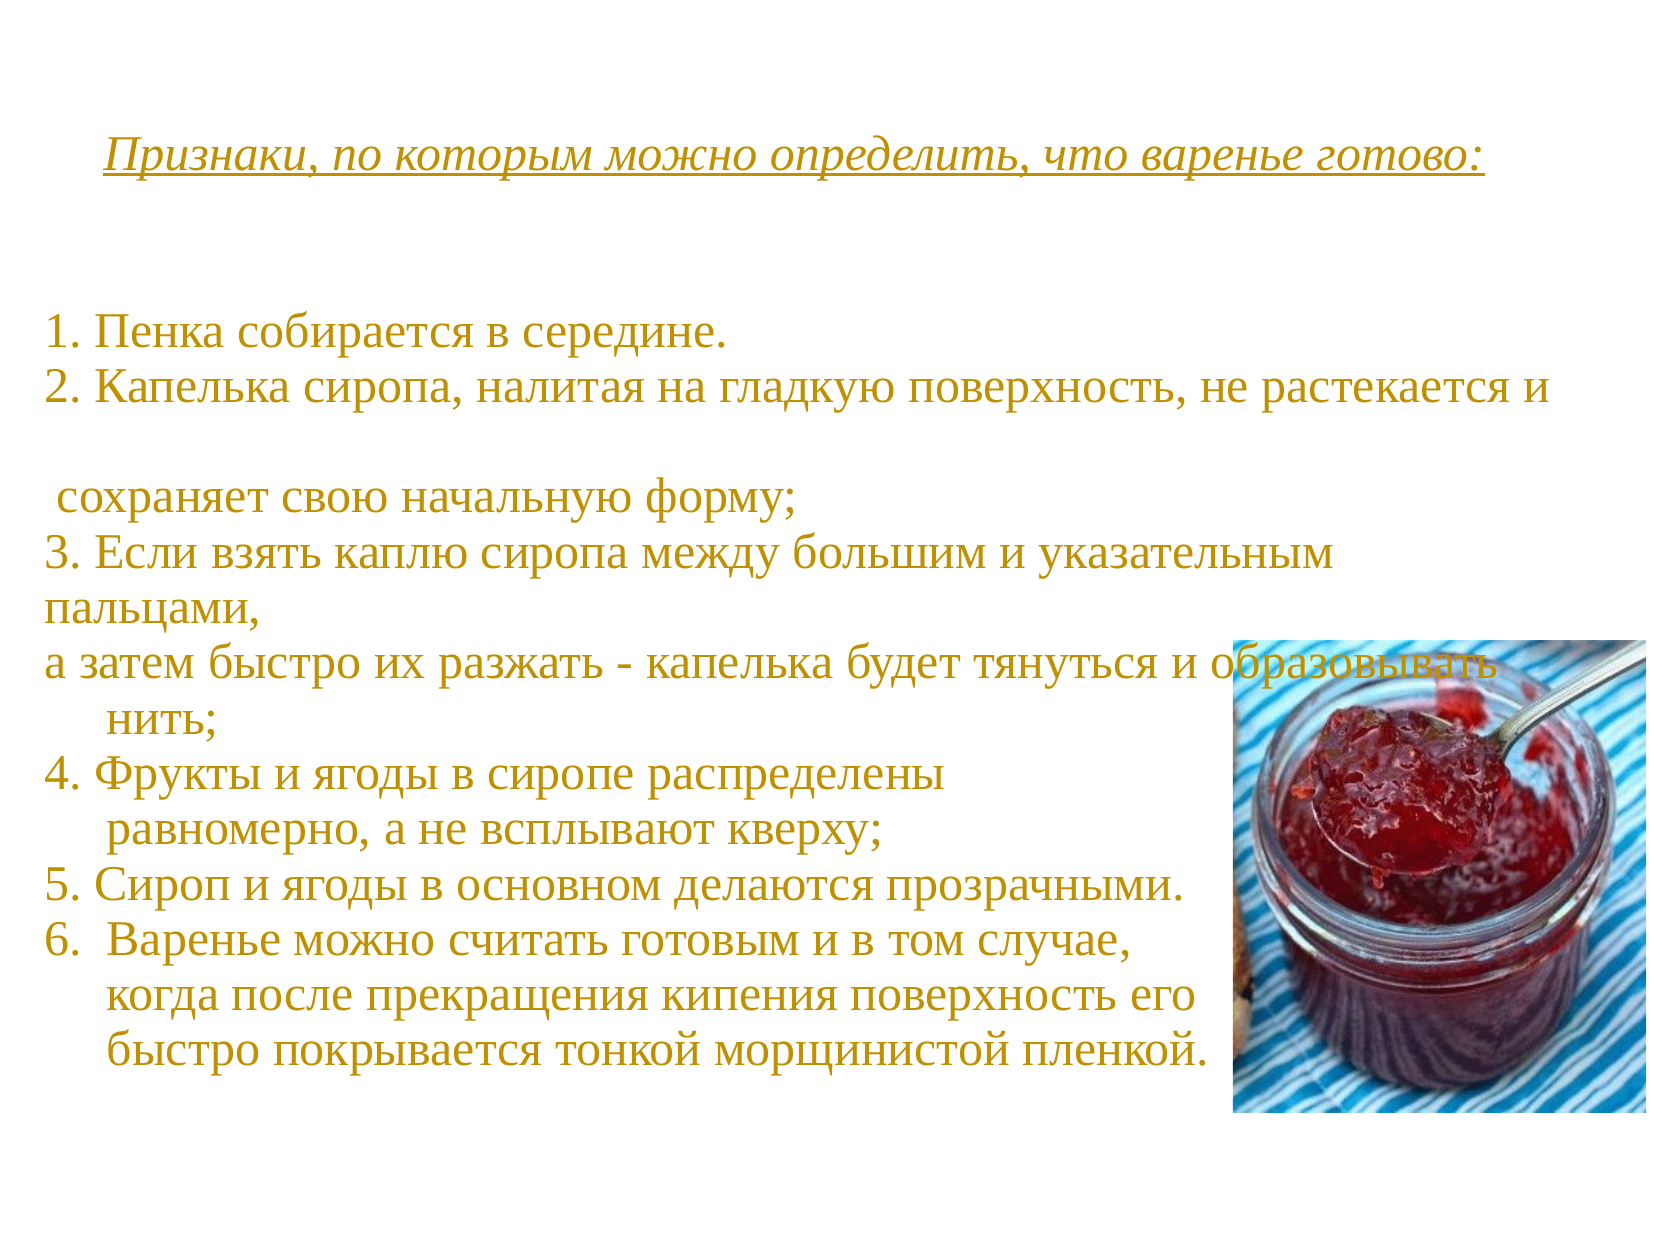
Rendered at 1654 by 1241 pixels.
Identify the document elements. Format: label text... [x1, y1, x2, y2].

picture [1501, 983, 1647, 1113]
picture [1549, 1033, 1647, 1113]
text_box 1. Пенка собирается в середине. 2. Капелька сиропа, налитая на гладкую поверхность, не растекается и сохраняет свою начальную форму; 3. Если взять каплю сиропа между большим и указательным пальцами, а затем быстро их разжать - капелька будет тянуться и образовывать нить; 4. Фрукты и ягоды в сиропе распределены равномерно, а не всплывают кверху; 5. Сироп и ягоды в основном делаются прозрачными. 6. Варенье можно считать готовым и в том случае, когда после прекращения кипения поверхность его быстро покрывается тонкой морщинистой пленкой. [29, 295, 1572, 986]
picture [1232, 640, 1647, 1113]
text_box Признаки, по которым можно определить, что варенье готово: [88, 118, 1647, 237]
picture [1613, 1082, 1647, 1113]
